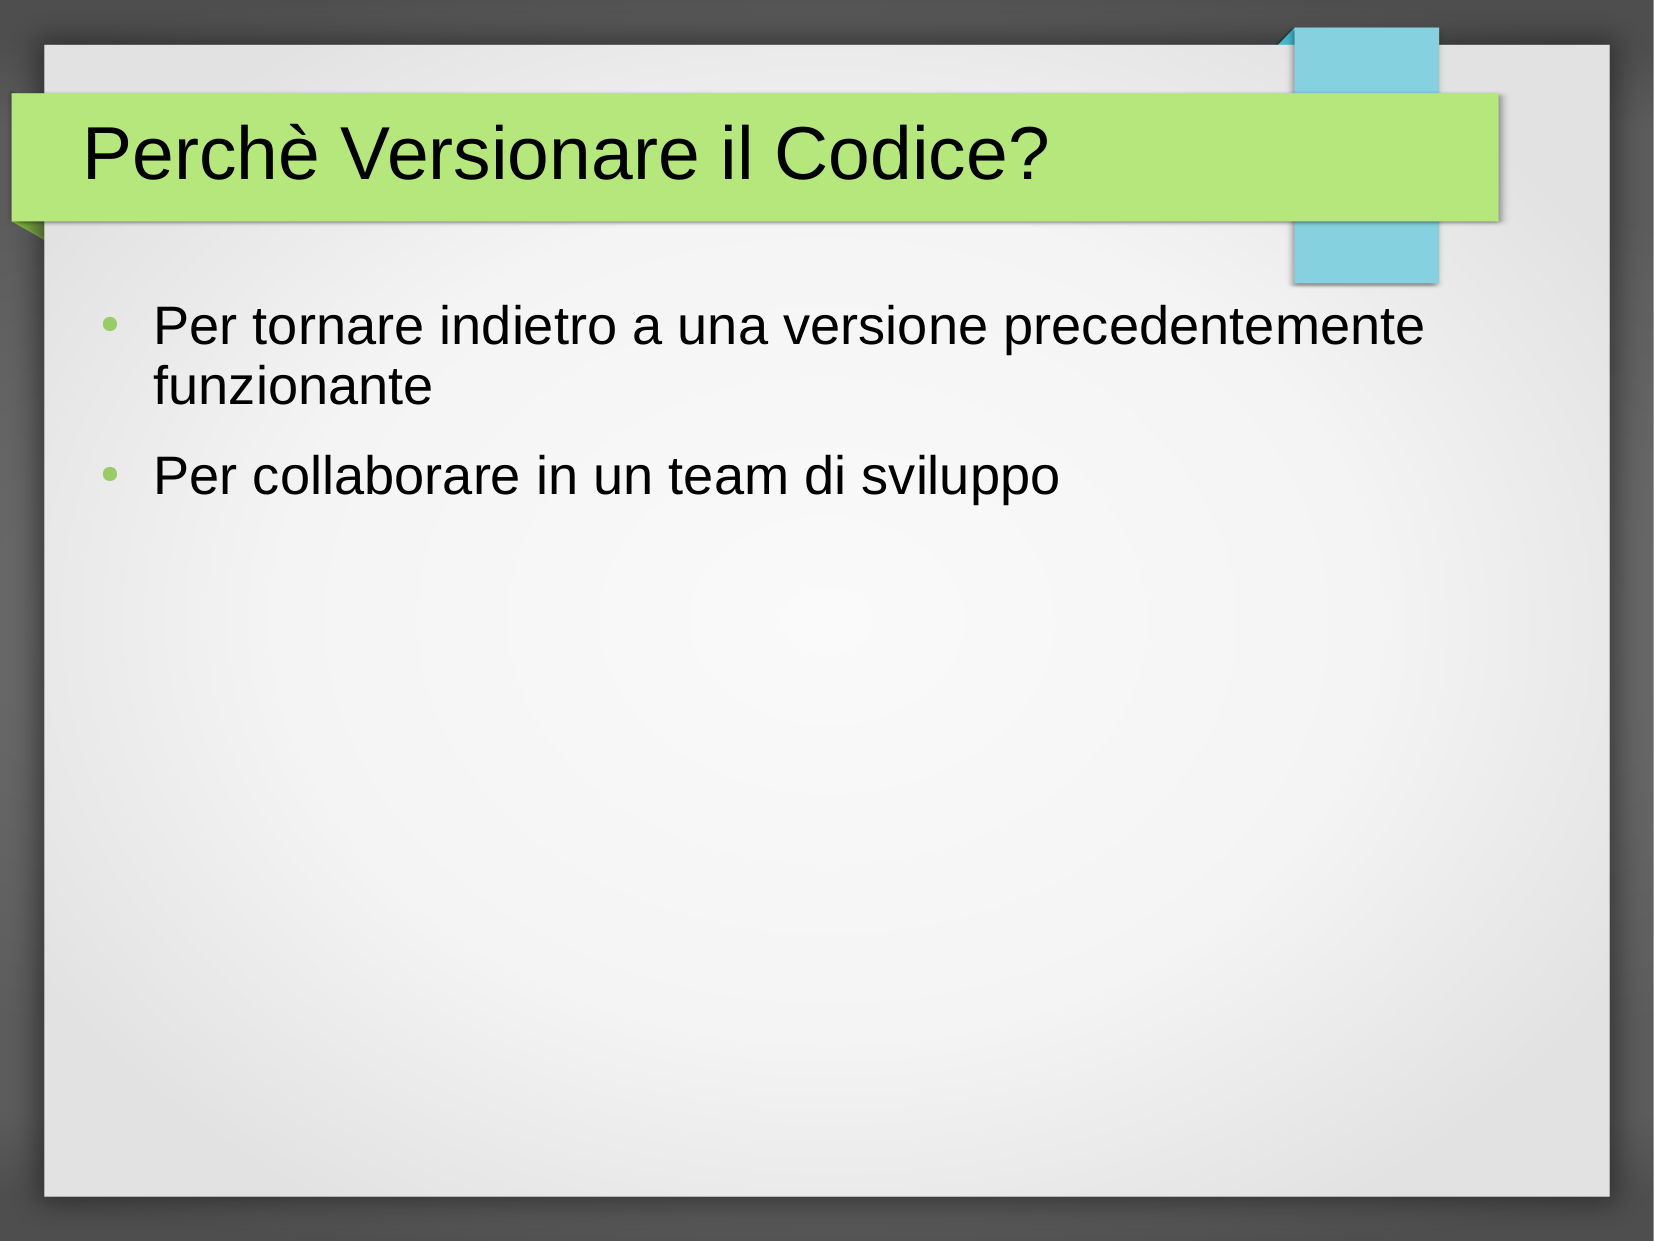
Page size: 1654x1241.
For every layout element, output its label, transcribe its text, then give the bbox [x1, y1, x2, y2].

list Per tornare indietro a una versione precedentemente funzionante Per collaborare in un team di sviluppo [82, 295, 1571, 1015]
title Perchè Versionare il Codice? [82, 94, 1264, 213]
picture [0, 0, 1654, 1241]
